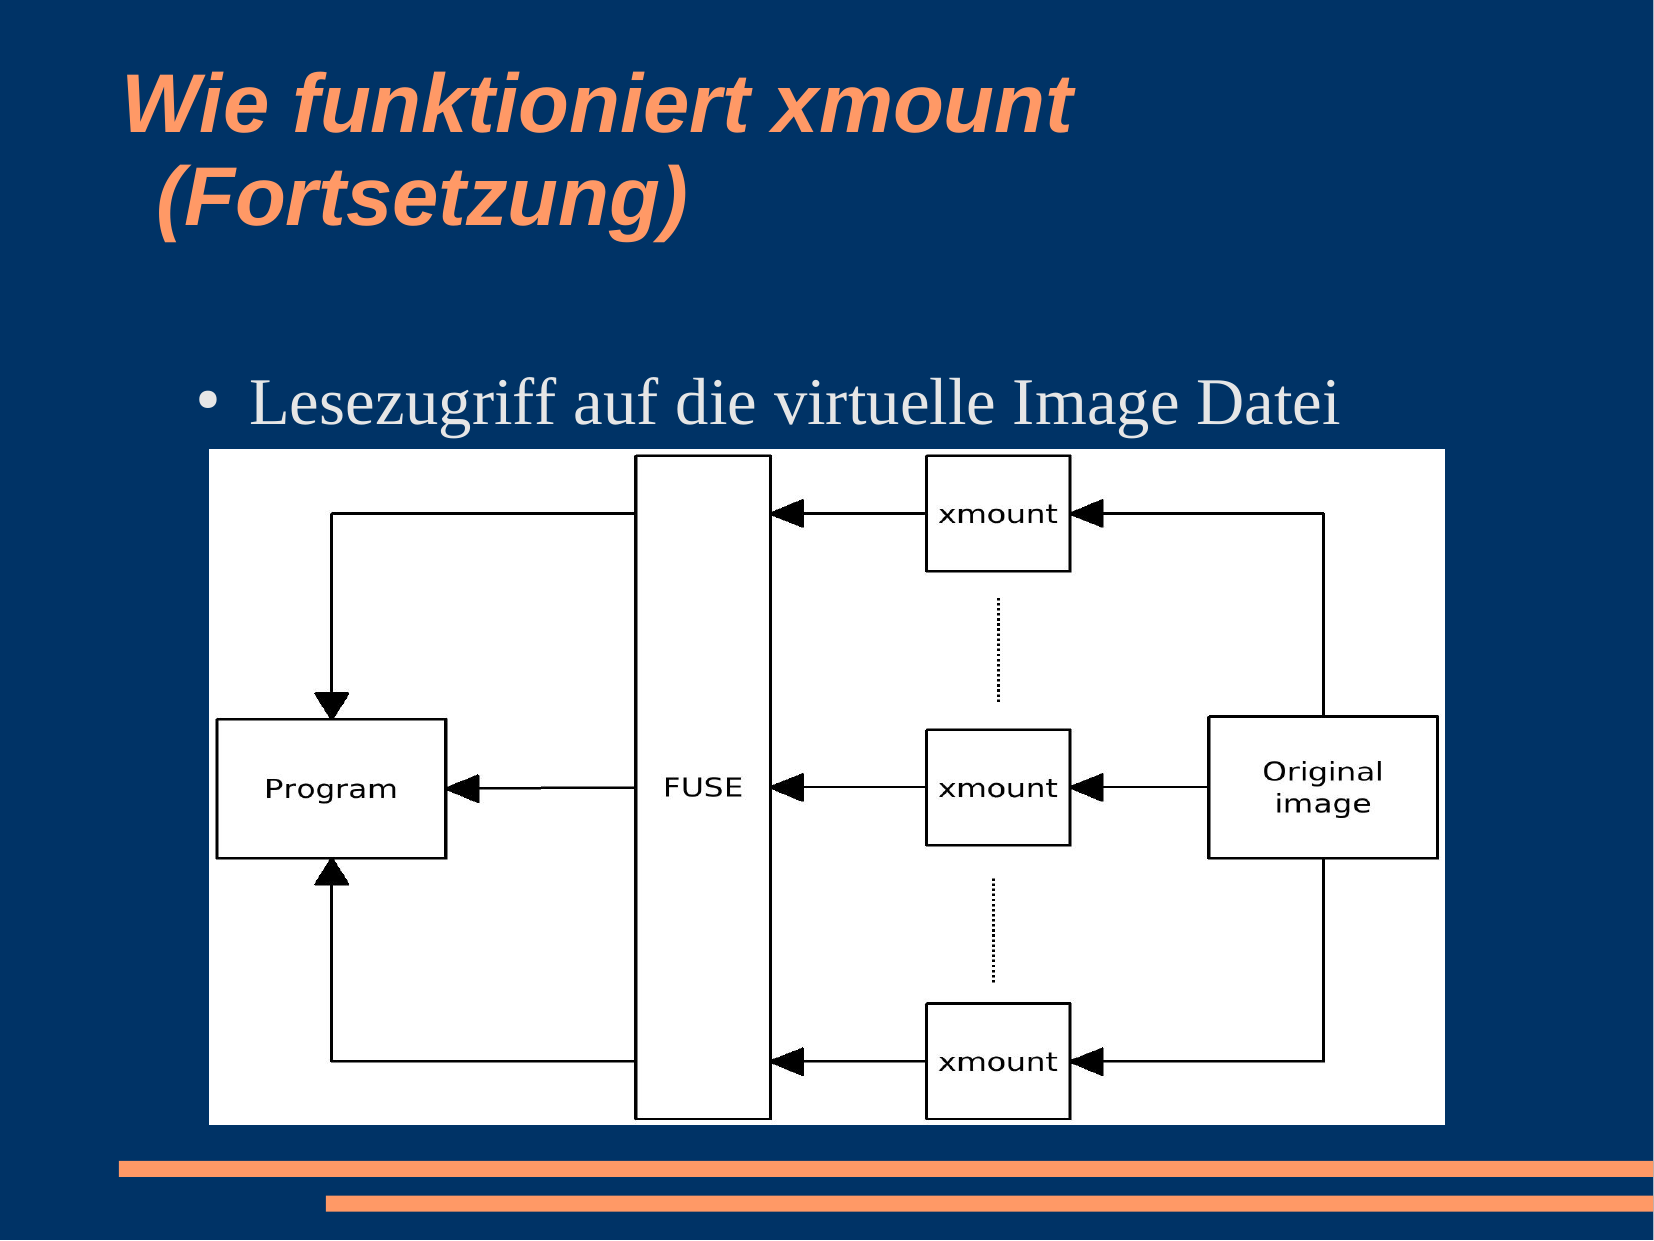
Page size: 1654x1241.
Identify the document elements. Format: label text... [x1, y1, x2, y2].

picture [209, 449, 1445, 1126]
list Lesezugriff auf die virtuelle Image Datei [178, 364, 1570, 526]
title Wie funktioniert xmount (Fortsetzung) [121, 46, 1534, 254]
